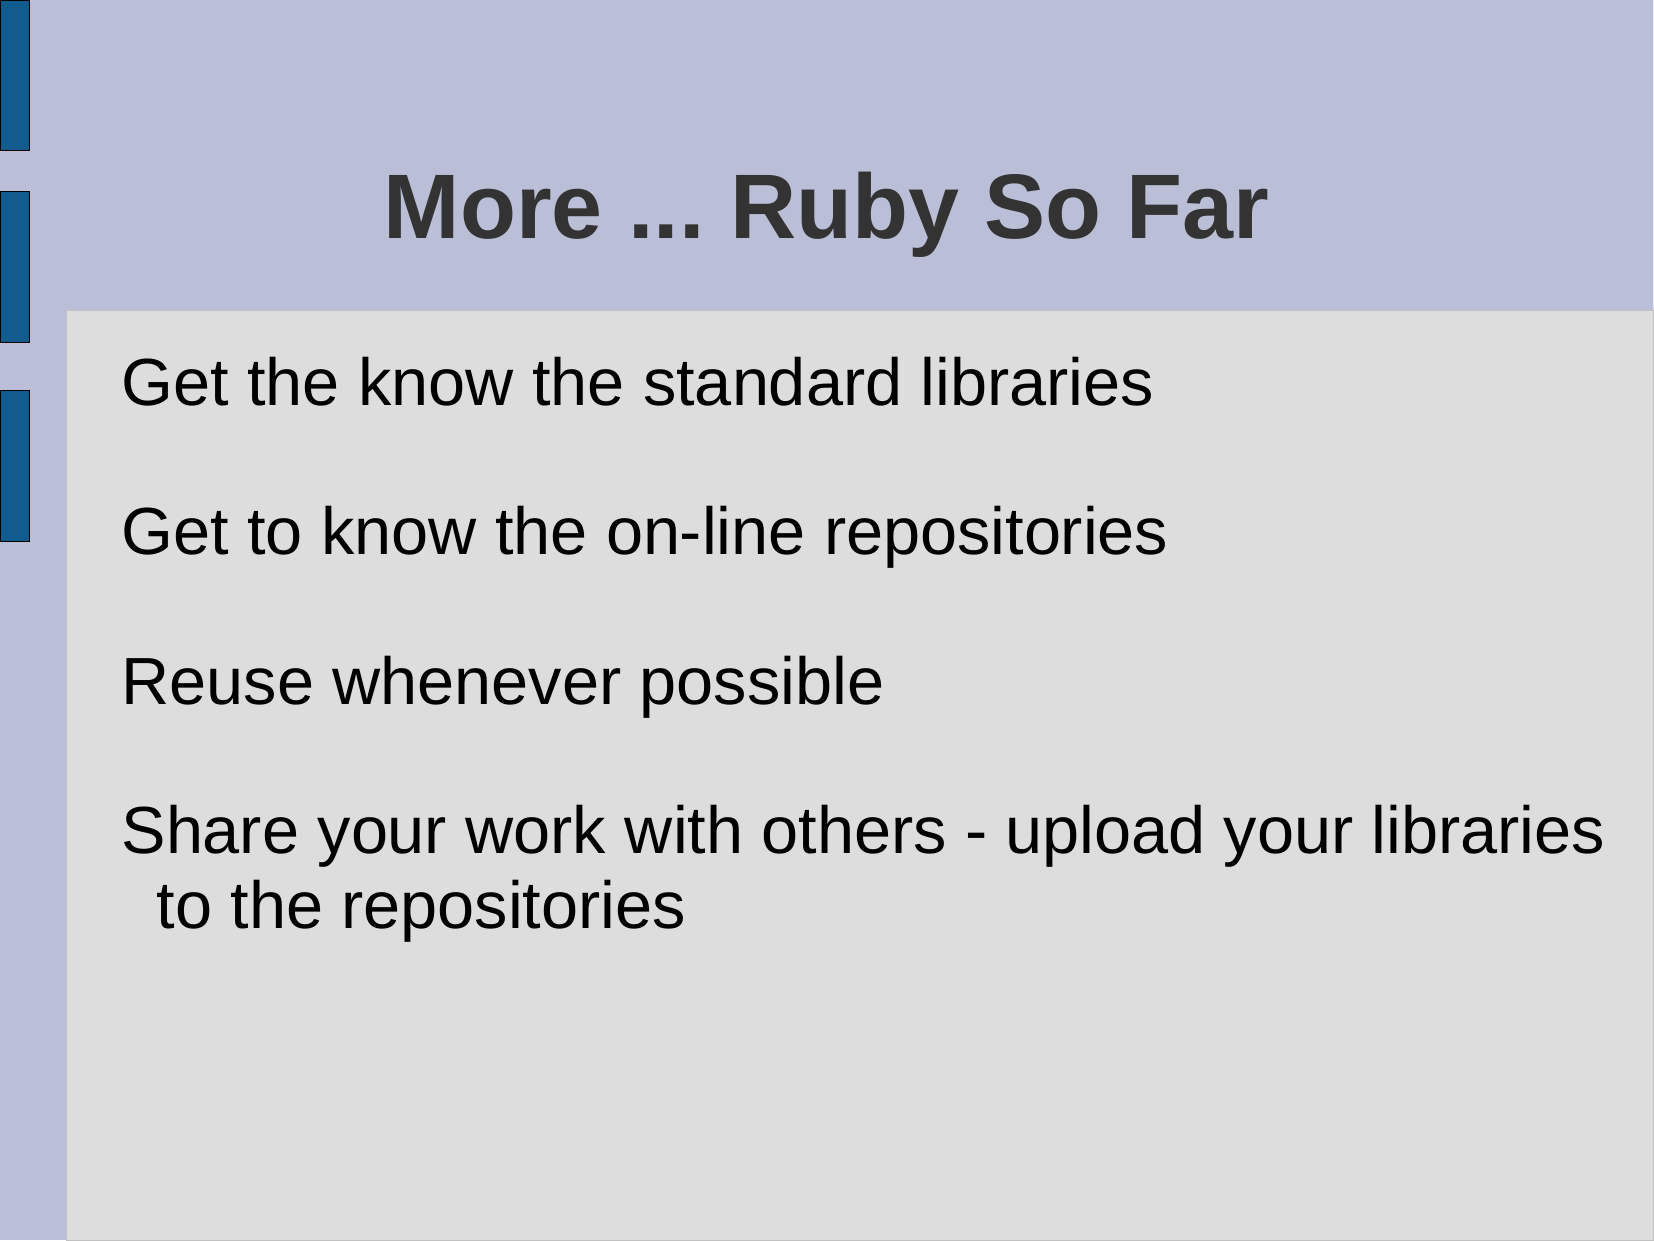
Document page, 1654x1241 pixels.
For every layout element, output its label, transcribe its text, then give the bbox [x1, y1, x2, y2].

title More ... Ruby So Far [121, 102, 1534, 311]
list Get the know the standard libraries Get to know the on-line repositories Reuse whenever possible Share your work with others - upload your libraries to the repositories [121, 344, 1624, 1127]
